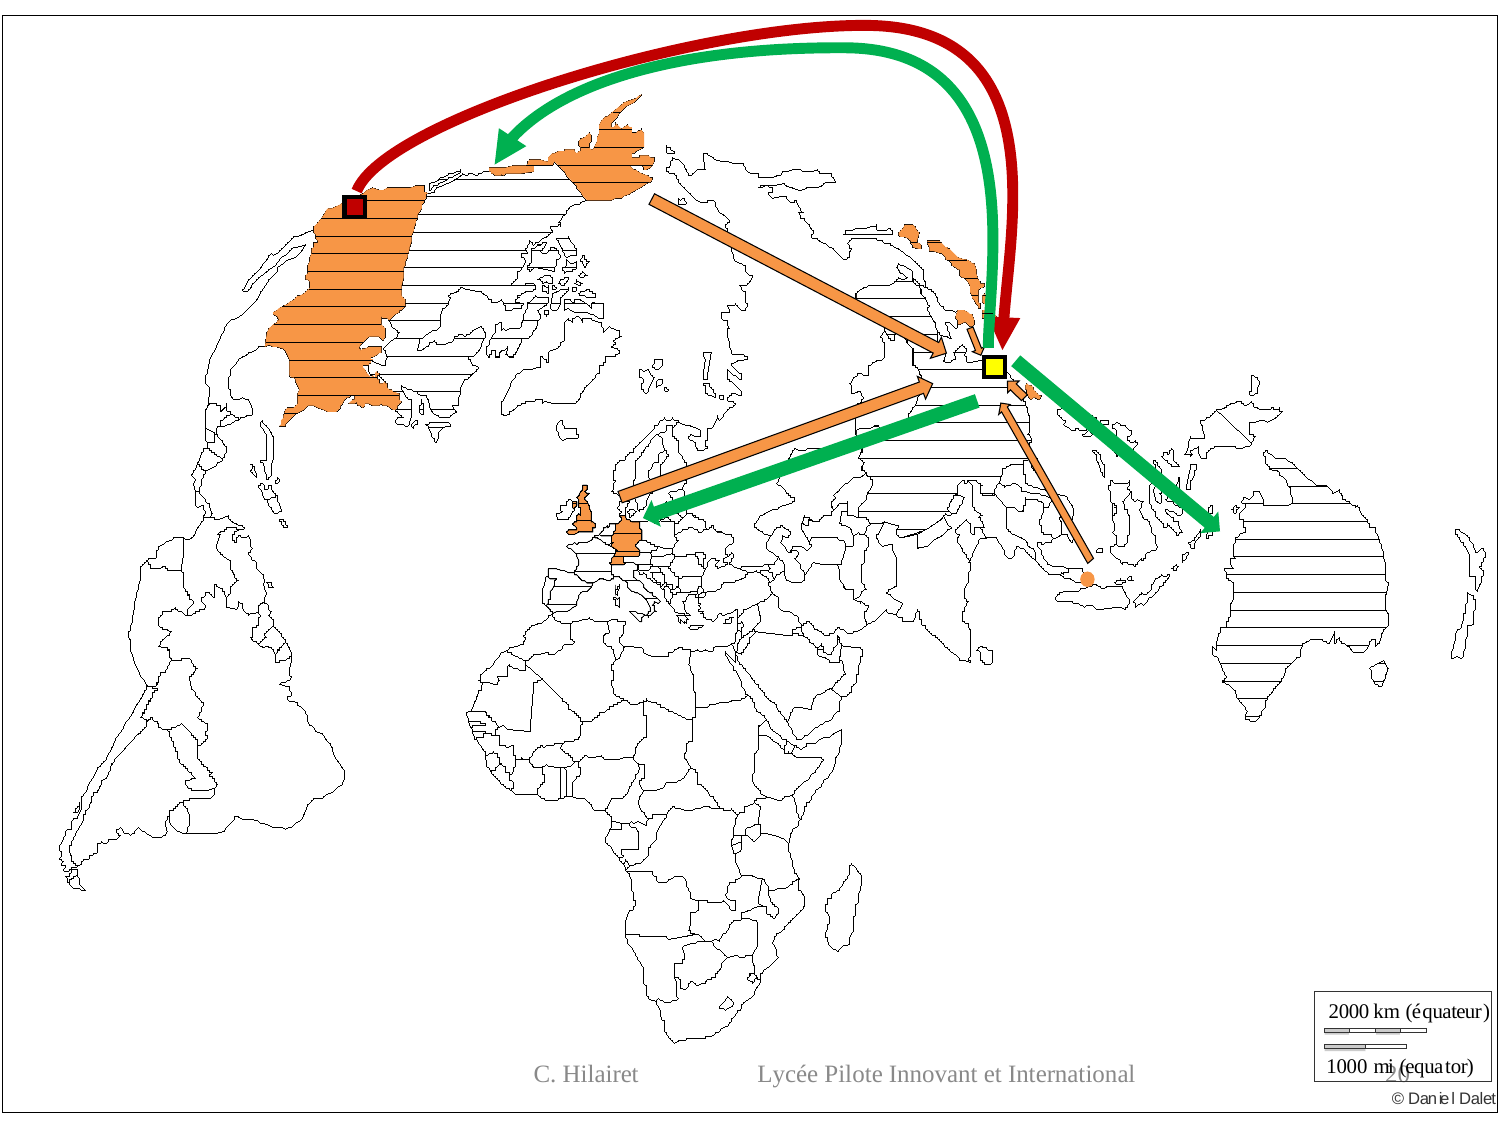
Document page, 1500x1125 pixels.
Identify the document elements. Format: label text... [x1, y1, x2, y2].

text_box [419, 399, 424, 415]
text_box ( [1399, 1053, 1405, 1079]
text_box r [1460, 1064, 1466, 1079]
text_box [251, 467, 257, 476]
text_box 2 [1328, 998, 1338, 1024]
text_box i [1388, 1053, 1394, 1079]
text_box [1184, 402, 1281, 458]
text_box 0 [1336, 1053, 1346, 1079]
text_box t [1451, 998, 1456, 1024]
text_box [556, 420, 578, 440]
text_box a [1434, 1053, 1444, 1079]
text_box [59, 516, 345, 871]
text_box <numéro> [1315, 1042, 1426, 1081]
text_box C. Hilairet Lycée Pilote Innovant et International [512, 1042, 1158, 1103]
text_box [704, 353, 711, 379]
text_box e [1405, 1053, 1414, 1079]
text_box u [1424, 1053, 1434, 1072]
text_box 0 [1338, 998, 1348, 1024]
text_box D [1411, 1094, 1418, 1103]
text_box m [1373, 1053, 1388, 1079]
text_box r [1474, 998, 1482, 1024]
text_box [579, 290, 595, 297]
text_box [562, 259, 577, 274]
text_box [1250, 375, 1260, 395]
text_box [528, 243, 561, 271]
text_box ( [1405, 998, 1411, 1024]
text_box [543, 285, 548, 293]
text_box q [1414, 1053, 1424, 1079]
text_box e [1483, 1087, 1491, 1108]
text_box 1 [1326, 1053, 1336, 1079]
text_box [679, 198, 687, 204]
text_box [1133, 575, 1169, 606]
text_box [564, 299, 604, 319]
text_box [566, 485, 596, 535]
text_box [1093, 451, 1104, 476]
text_box a [1419, 1087, 1427, 1108]
text_box [1369, 660, 1389, 687]
text_box D [1459, 1087, 1470, 1108]
text_box a [1442, 998, 1451, 1024]
text_box 0 [1346, 1053, 1357, 1079]
text_box 0 [1348, 998, 1358, 1024]
text_box [559, 278, 568, 285]
text_box k [1373, 998, 1383, 1024]
text_box © [1391, 1087, 1405, 1108]
text_box l [1479, 1087, 1483, 1108]
text_box ) [1483, 998, 1491, 1024]
text_box [411, 420, 418, 429]
text_box t [1445, 1053, 1450, 1079]
text_box o [1450, 1053, 1460, 1079]
text_box [426, 422, 451, 443]
text_box u [1464, 998, 1474, 1017]
text_box m [1383, 998, 1401, 1024]
text_box ) [1466, 1053, 1474, 1079]
text_box n [1427, 1087, 1438, 1108]
text_box [580, 256, 588, 266]
text_box e [1456, 998, 1464, 1024]
text_box D [1408, 1087, 1419, 1108]
text_box [67, 870, 86, 890]
text_box [550, 289, 568, 310]
text_box [982, 308, 997, 321]
text_box [846, 226, 893, 234]
text_box u [1464, 1009, 1474, 1024]
text_box u [1424, 1064, 1434, 1079]
text_box [1186, 465, 1196, 489]
text_box [205, 94, 655, 442]
text_box [704, 384, 715, 398]
text_box u [1432, 998, 1442, 1017]
text_box [198, 435, 226, 470]
text_box a [1470, 1087, 1479, 1108]
text_box [1233, 505, 1238, 513]
text_box [260, 420, 273, 479]
text_box [537, 275, 552, 283]
text_box <numéro> [1158, 1042, 1426, 1103]
text_box [656, 379, 662, 386]
text_box e [1440, 1087, 1450, 1108]
text_box [429, 169, 461, 190]
text_box [982, 293, 991, 304]
text_box [196, 492, 212, 517]
text_box [280, 520, 287, 527]
text_box [1451, 593, 1475, 658]
text_box [473, 732, 485, 739]
text_box u [1432, 1009, 1442, 1024]
text_box t [1491, 1087, 1497, 1108]
text_box [652, 360, 662, 369]
text_box [1109, 481, 1158, 566]
text_box [192, 464, 205, 491]
text_box l [1451, 1087, 1456, 1108]
text_box [825, 864, 862, 951]
text_box [557, 499, 574, 519]
text_box [898, 224, 922, 249]
text_box [1212, 450, 1389, 722]
text_box [467, 154, 1221, 1042]
text_box [927, 240, 985, 309]
text_box [502, 316, 619, 415]
text_box [1456, 530, 1486, 590]
text_box [579, 271, 587, 277]
text_box [469, 722, 485, 727]
text_box [557, 239, 576, 257]
text_box [640, 369, 654, 393]
text_box 0 [1357, 1053, 1368, 1079]
text_box r [1460, 1053, 1466, 1064]
text_box q [1422, 998, 1432, 1024]
text_box [259, 483, 282, 513]
text_box 0 [1358, 998, 1370, 1024]
text_box [487, 295, 548, 357]
text_box [1162, 448, 1178, 466]
text_box é [1411, 998, 1422, 1024]
text_box [976, 646, 992, 664]
text_box D [1462, 1094, 1469, 1103]
text_box [1114, 581, 1125, 585]
text_box [1183, 552, 1188, 560]
